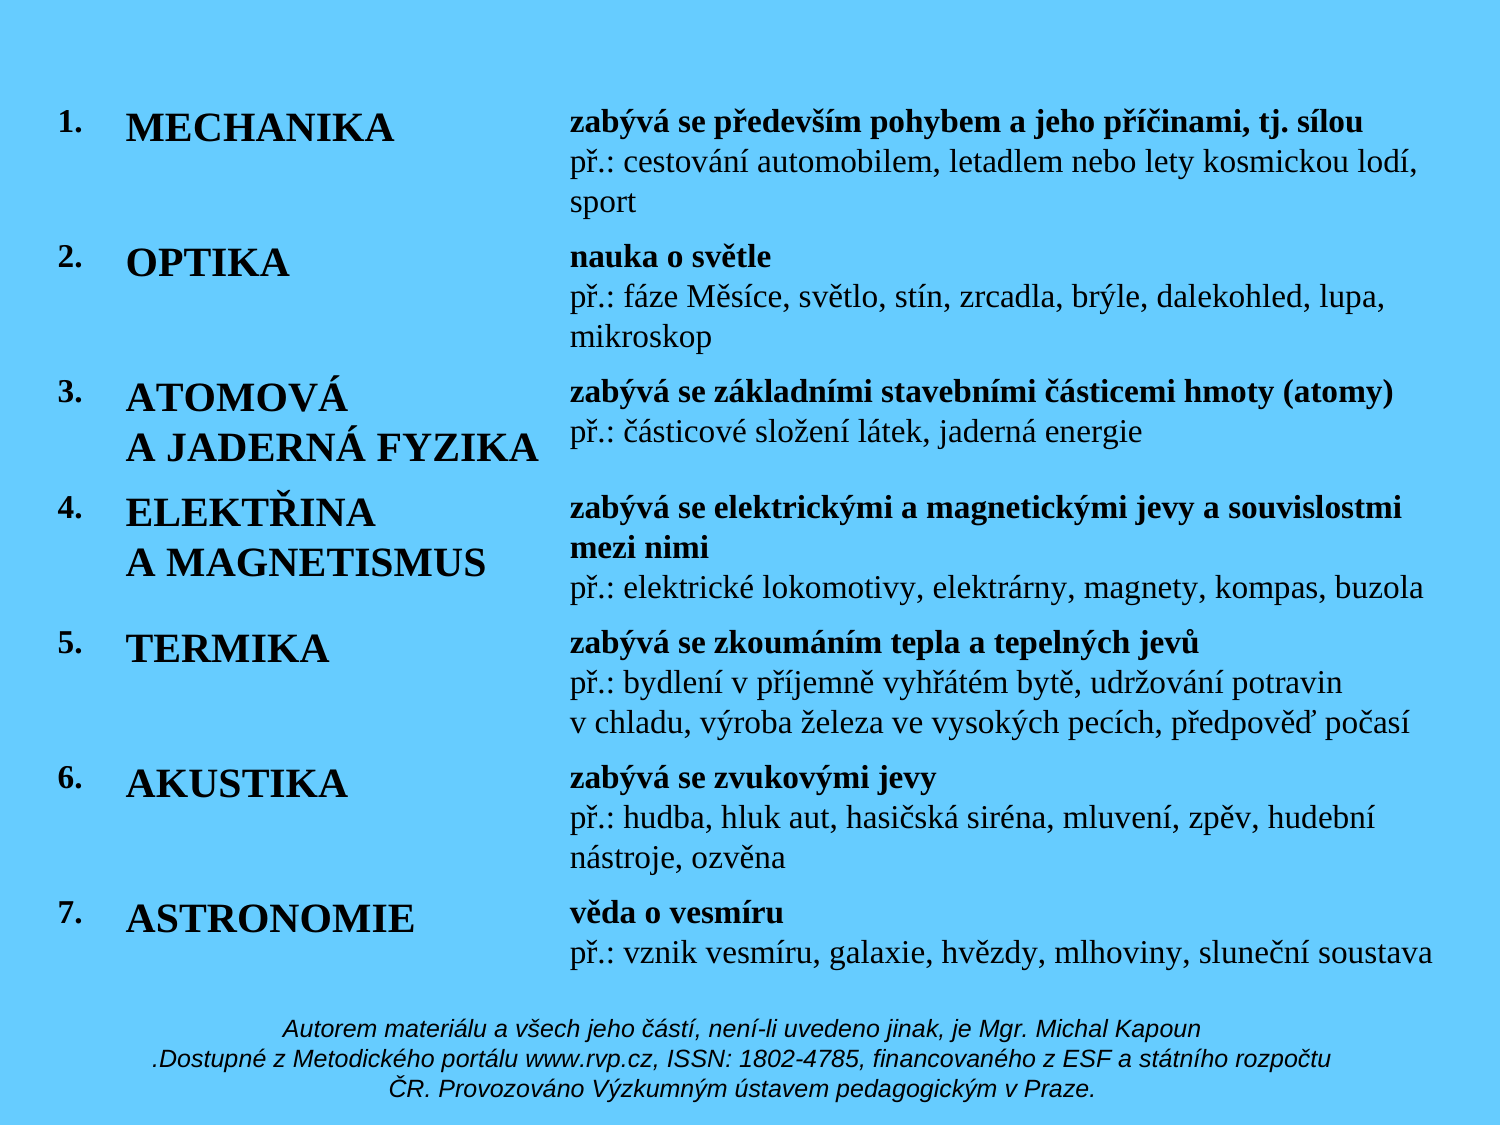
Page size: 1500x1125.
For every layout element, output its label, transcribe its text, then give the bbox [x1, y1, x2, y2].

table_cell nauka o světle př.: fáze Měsíce, světlo, stín, zrcadla, brýle, dalekohled, lupa, mikroskop [555, 227, 1465, 362]
table_cell 2. [29, 227, 111, 362]
table_cell 6. [29, 748, 111, 883]
table_cell 4. [29, 477, 111, 613]
table_cell TERMIKA [111, 613, 555, 748]
table_cell AKUSTIKA [111, 748, 555, 883]
table_header 1. [29, 92, 111, 227]
text_box Autorem materiálu a všech jeho částí, není-li uvedeno jinak, je Mgr. Michal Kapoun .Dostupné z Metodického portálu www.rvp.cz, ISSN: 1802-4785, financovaného z ESF a státního rozpočtu ČR. Provozováno Výzkumným ústavem pedagogickým v Praze. [122, 1011, 1365, 1103]
table_cell zabývá se zkoumáním tepla a tepelných jevů př.: bydlení v příjemně vyhřátém bytě, udržování potravin v chladu, výroba železa ve vysokých pecích, předpověď počasí [555, 613, 1465, 748]
table_cell věda o vesmíru př.: vznik vesmíru, galaxie, hvězdy, mlhoviny, sluneční soustava [555, 883, 1465, 988]
table_cell OPTIKA [111, 227, 555, 362]
table_header zabývá se především pohybem a jeho příčinami, tj. sílou př.: cestování automobilem, letadlem nebo lety kosmickou lodí, sport [555, 92, 1465, 227]
table_cell 3. [29, 362, 111, 477]
table_cell 5. [29, 613, 111, 748]
table_cell ASTRONOMIE [111, 883, 555, 988]
table_cell zabývá se elektrickými a magnetickými jevy a souvislostmi mezi nimi př.: elektrické lokomotivy, elektrárny, magnety, kompas, buzola [555, 477, 1465, 613]
table_cell ELEKTŘINA A MAGNETISMUS [111, 477, 555, 613]
table_cell zabývá se základními stavebními částicemi hmoty (atomy) př.: částicové složení látek, jaderná energie [555, 362, 1465, 477]
table_cell ATOMOVÁ A JADERNÁ FYZIKA [111, 362, 555, 477]
table_cell zabývá se zvukovými jevy př.: hudba, hluk aut, hasičská siréna, mluvení, zpěv, hudební nástroje, ozvěna [555, 748, 1465, 883]
table_cell 7. [29, 883, 111, 988]
table_header MECHANIKA [111, 92, 555, 227]
